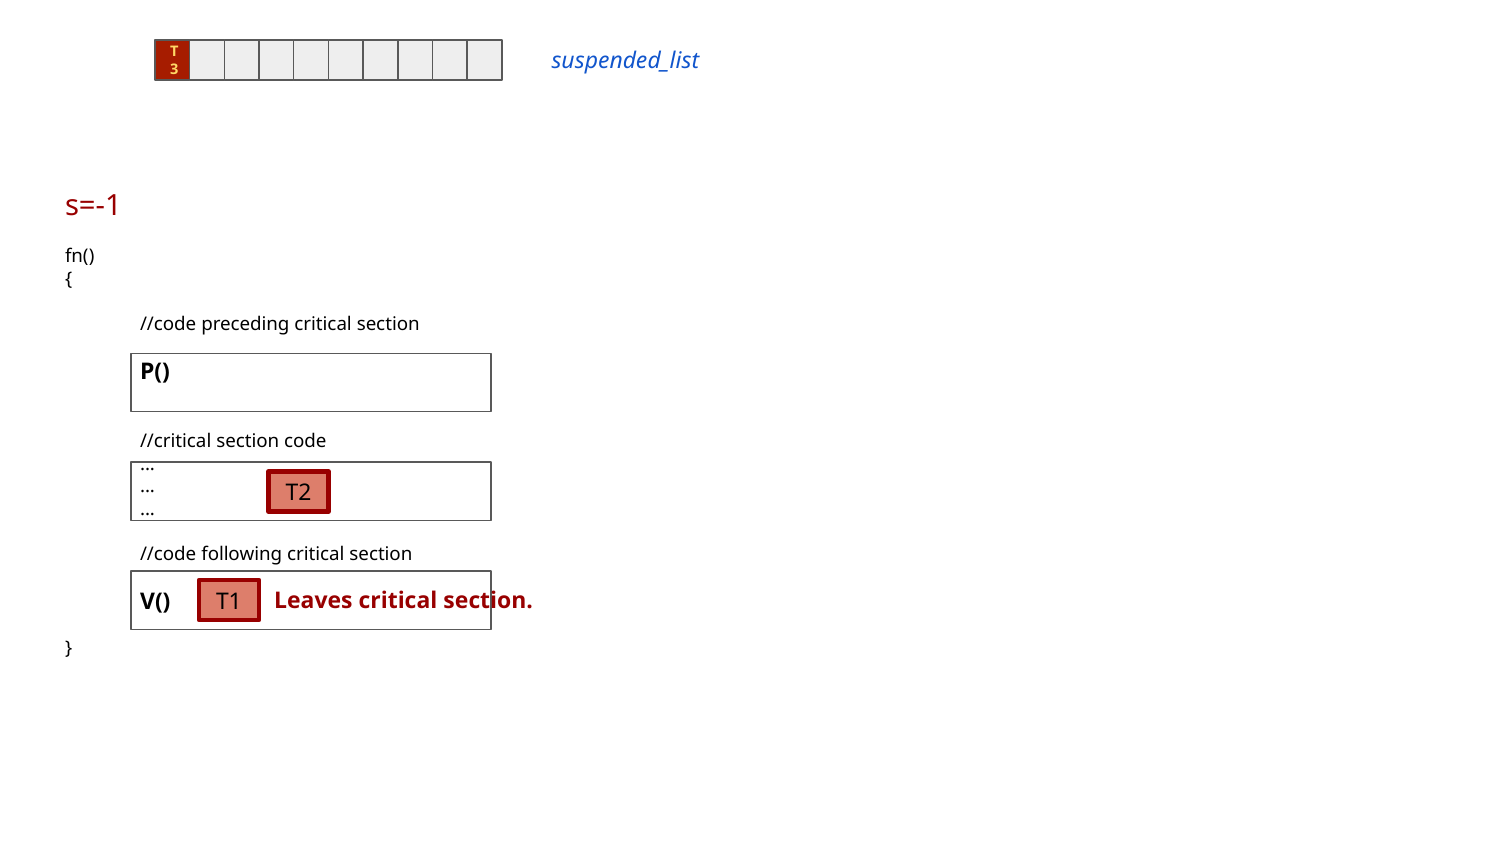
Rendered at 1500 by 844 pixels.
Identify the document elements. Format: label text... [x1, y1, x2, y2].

text_box [189, 39, 502, 80]
text_box fn() { //code preceding critical section P() //critical section code ... ... ... //code following critical section V() } [49, 228, 592, 456]
text_box T2 [268, 471, 329, 512]
text_box suspended_list [536, 32, 724, 87]
text_box T3 [154, 39, 189, 80]
text_box T1 [199, 579, 259, 621]
text_box Leaves critical section. [259, 570, 591, 630]
text_box s=-1 [49, 171, 1436, 212]
